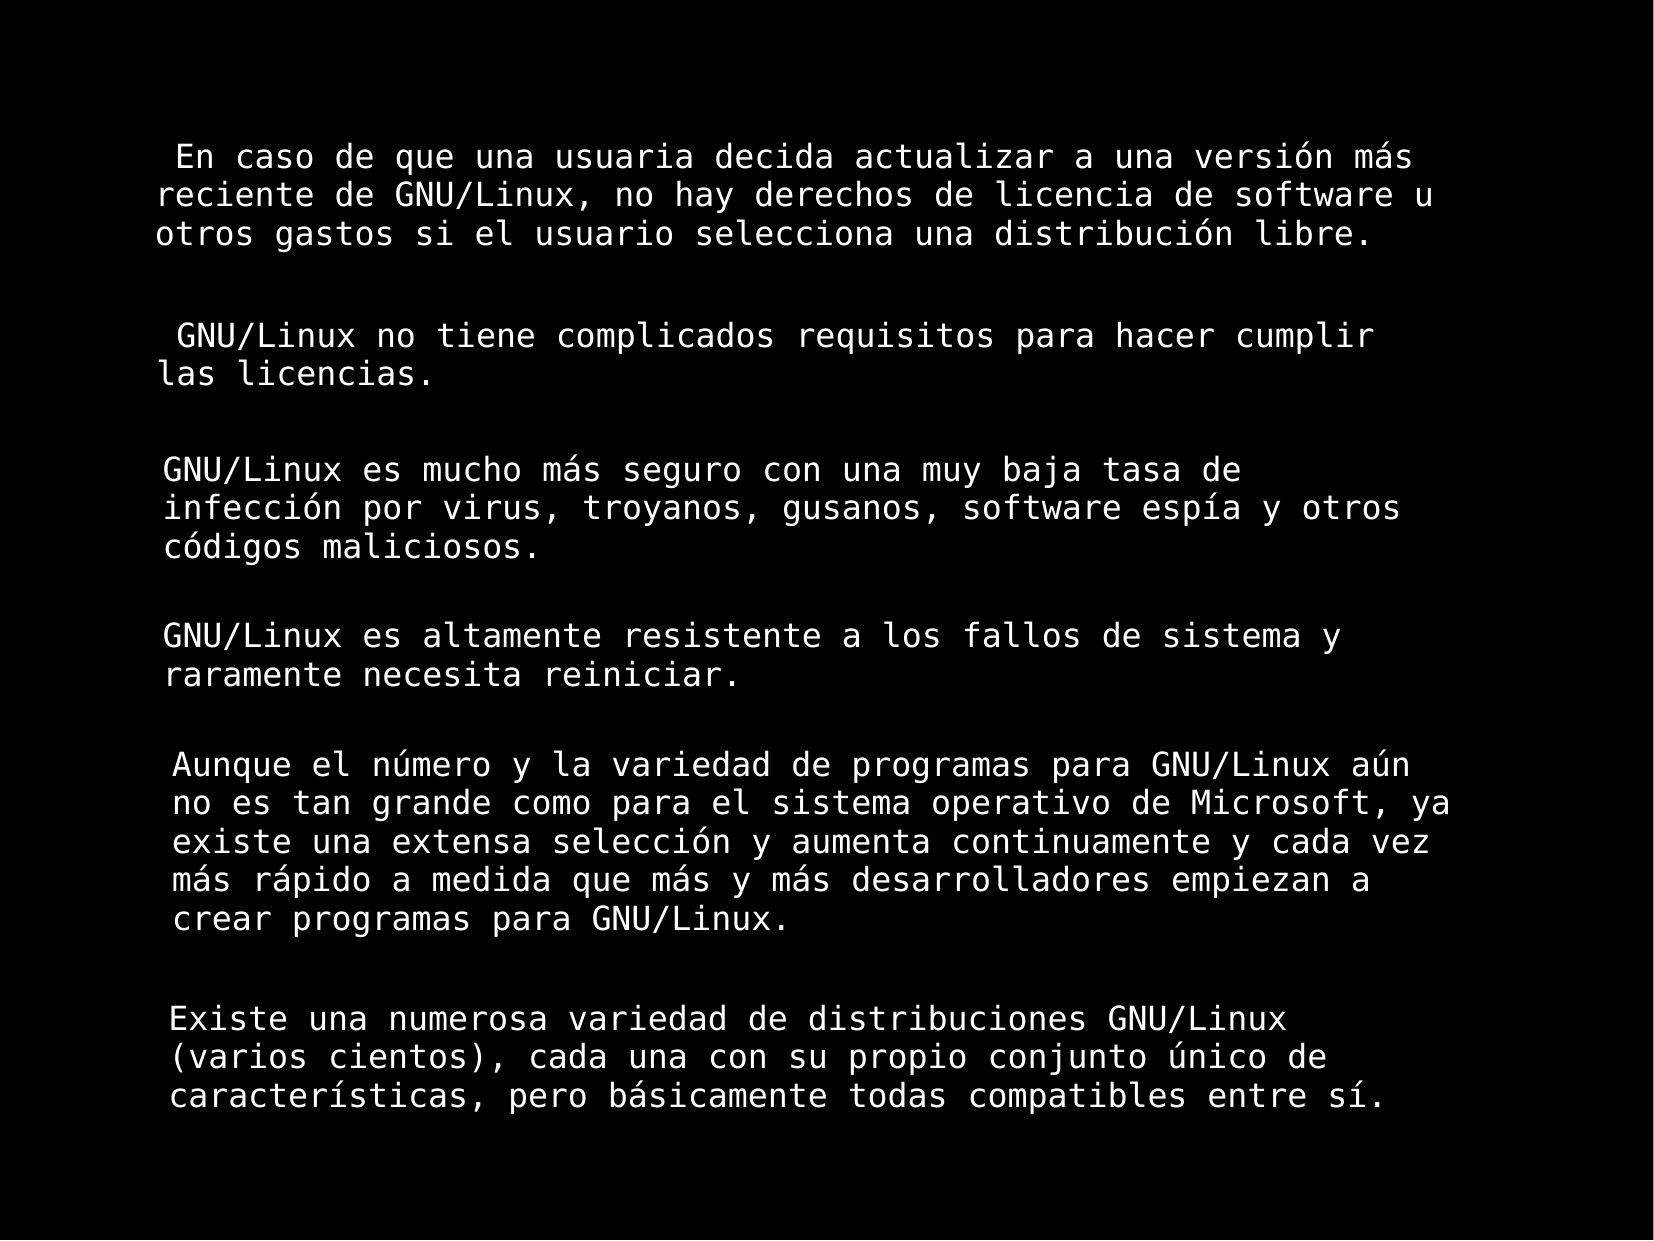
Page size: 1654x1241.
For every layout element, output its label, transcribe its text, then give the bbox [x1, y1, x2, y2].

text_box GNU/Linux es mucho más seguro con una muy baja tasa de infección por virus, troyanos, gusanos, software espía y otros códigos maliciosos. [147, 442, 1447, 574]
text_box GNU/Linux no tiene complicados requisitos para hacer cumplir las licencias. [141, 309, 1440, 402]
text_box Existe una numerosa variedad de distribuciones GNU/Linux (varios cientos), cada una con su propio conjunto único de características, pero básicamente todas compatibles entre sí. [153, 992, 1453, 1123]
text_box GNU/Linux es altamente resistente a los fallos de sistema y raramente necesita reiniciar. [147, 609, 1447, 702]
text_box En caso de que una usuaria decida actualizar a una versión más reciente de GNU/Linux, no hay derechos de licencia de software u otros gastos si el usuario selecciona una distribución libre. [140, 129, 1489, 261]
text_box Aunque el número y la variedad de programas para GNU/Linux aún no es tan grande como para el sistema operativo de Microsoft, ya existe una extensa selección y aumenta continuamente y cada vez más rápido a medida que más y más desarrolladores empiezan a crear programas para GNU/Linux. [157, 738, 1471, 946]
